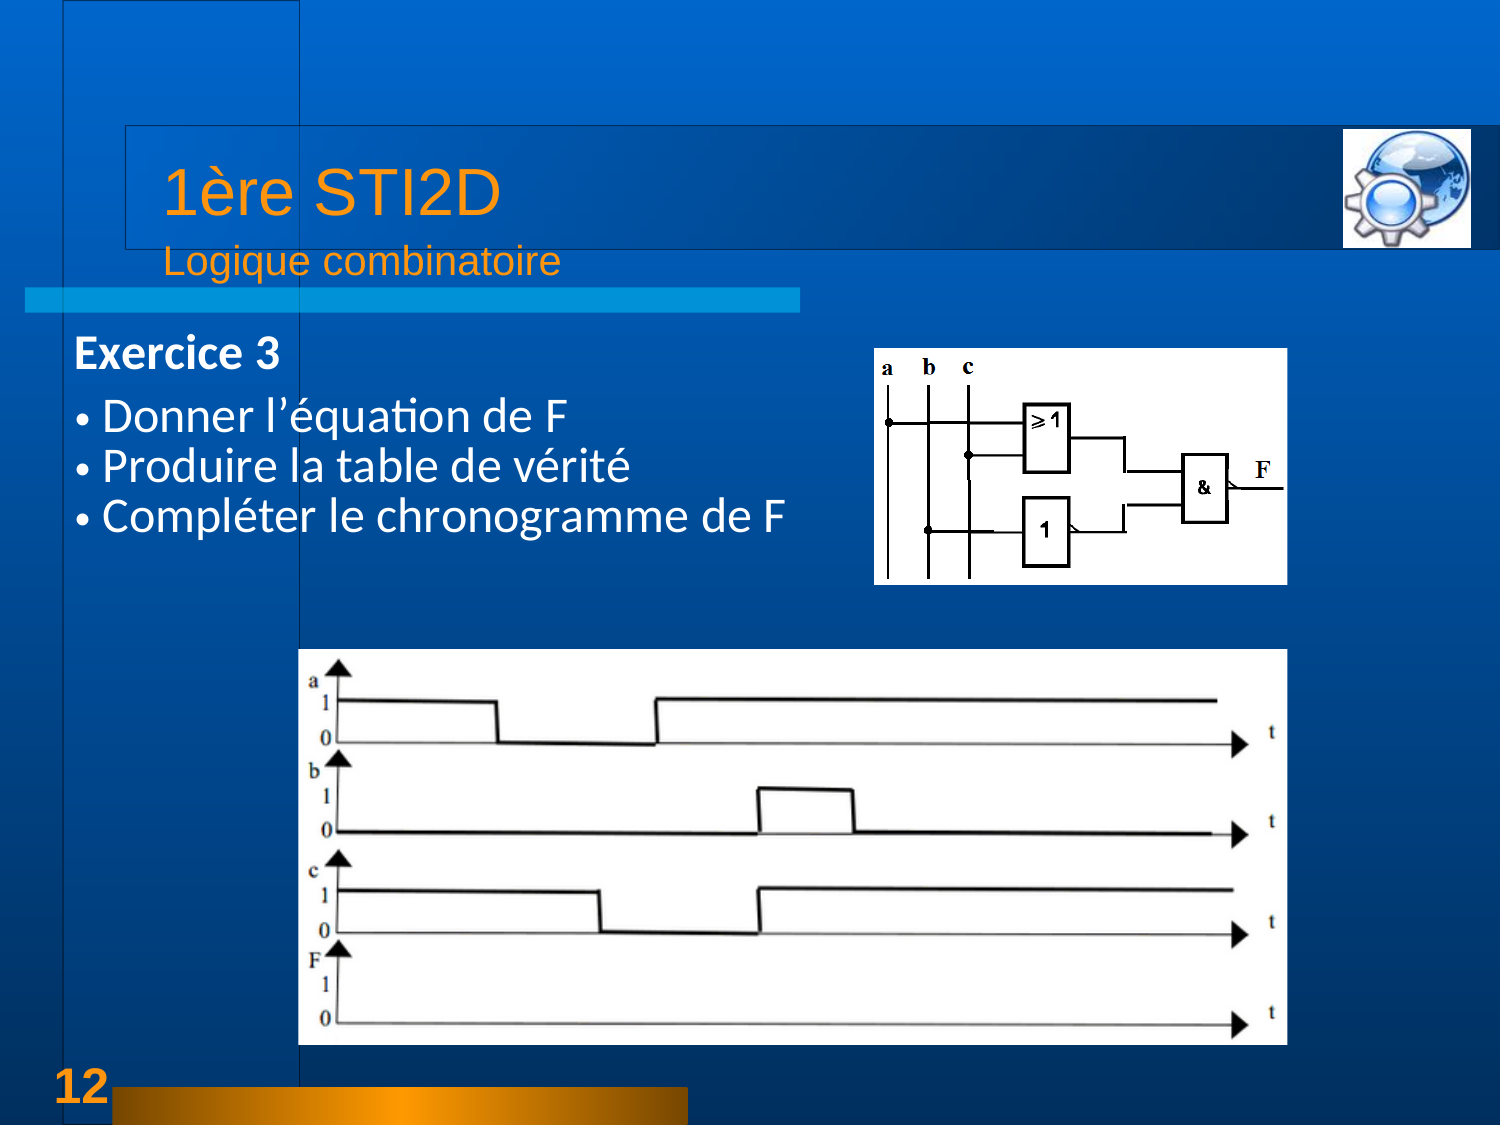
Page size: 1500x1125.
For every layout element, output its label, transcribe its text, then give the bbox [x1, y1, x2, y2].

picture [874, 348, 1288, 585]
text_box Exercice 3 Donner l’équation de F Produire la table de vérité Compléter le chronogramme de F [59, 324, 886, 706]
picture [1343, 129, 1471, 248]
picture [298, 649, 1288, 1045]
